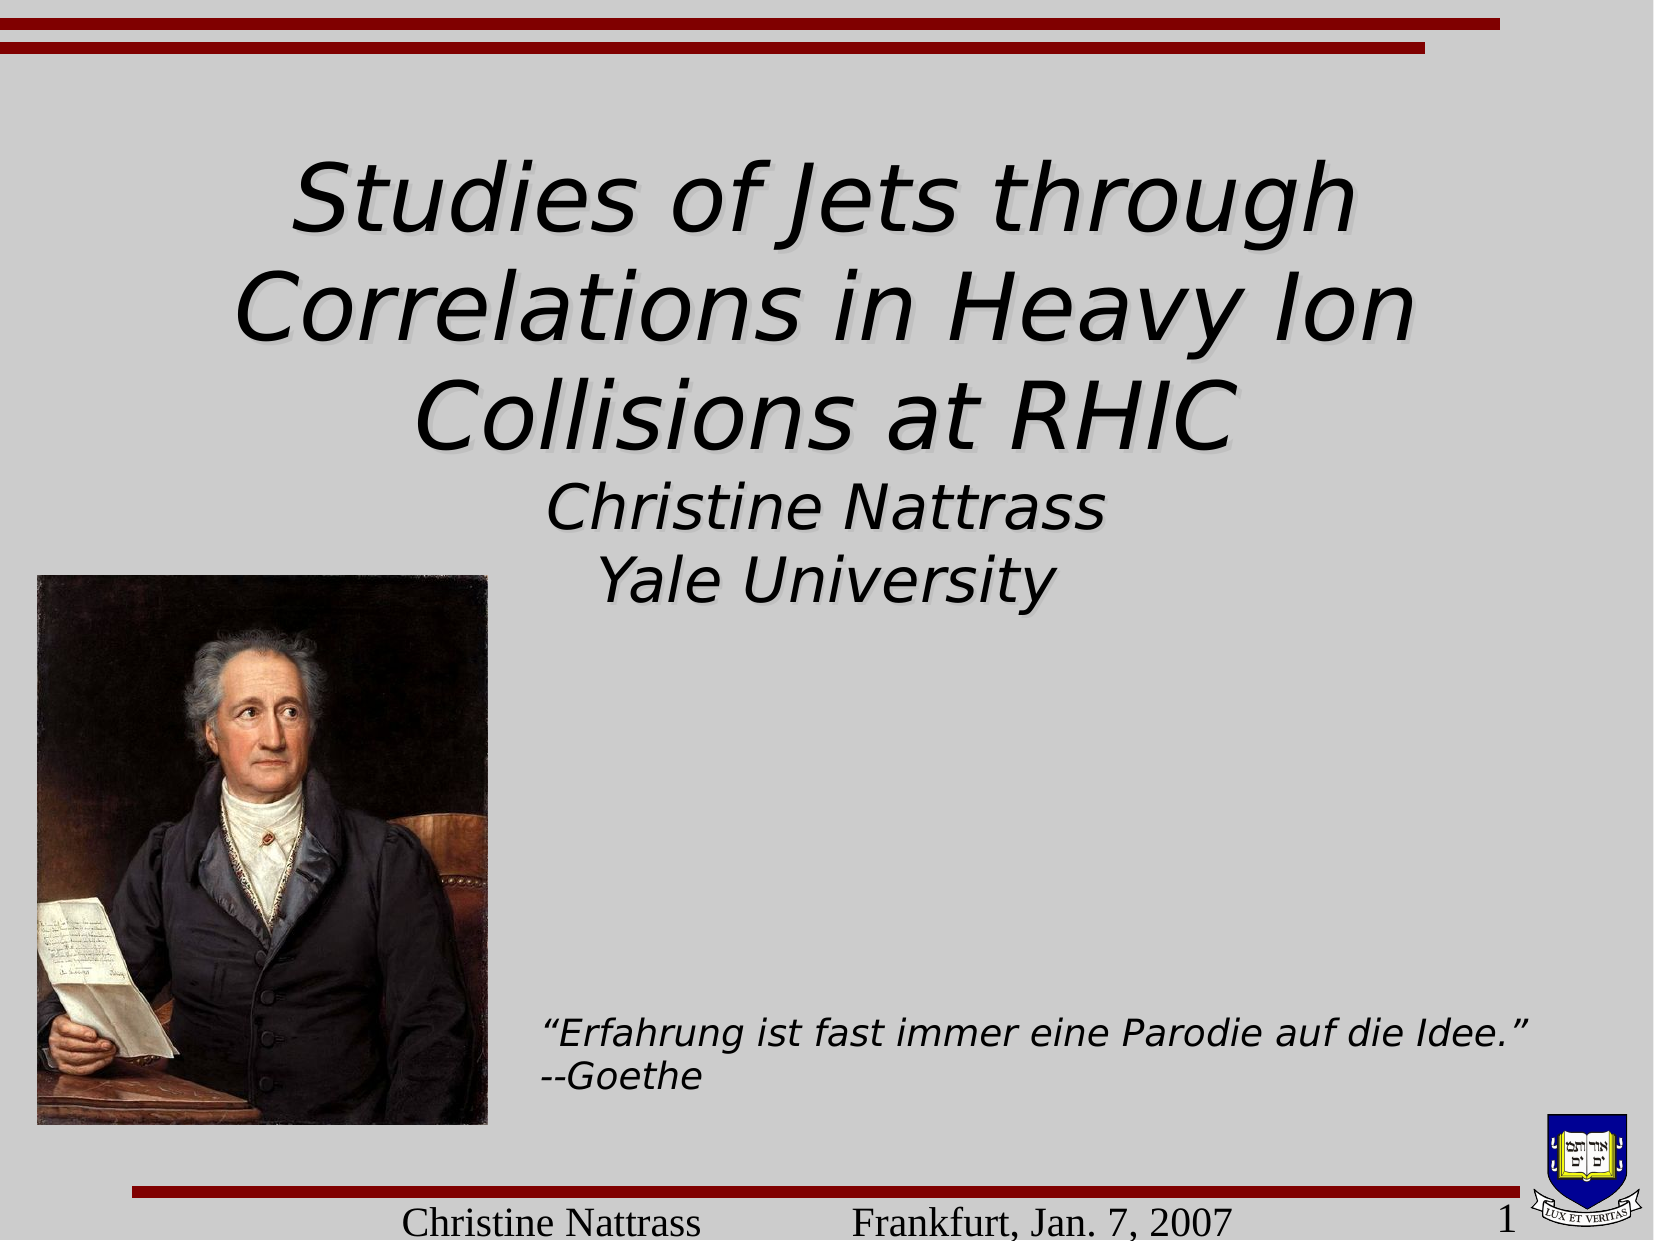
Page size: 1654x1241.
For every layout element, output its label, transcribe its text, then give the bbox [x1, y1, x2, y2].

picture [1530, 1114, 1643, 1227]
title Studies of Jets through Correlations in Heavy Ion Collisions at RHIC Christine Nattrass Yale University [0, 144, 1654, 618]
picture [37, 575, 488, 1126]
text_box “Erfahrung ist fast immer eine Parodie auf die Idee.” --Goethe [525, 1003, 1613, 1106]
